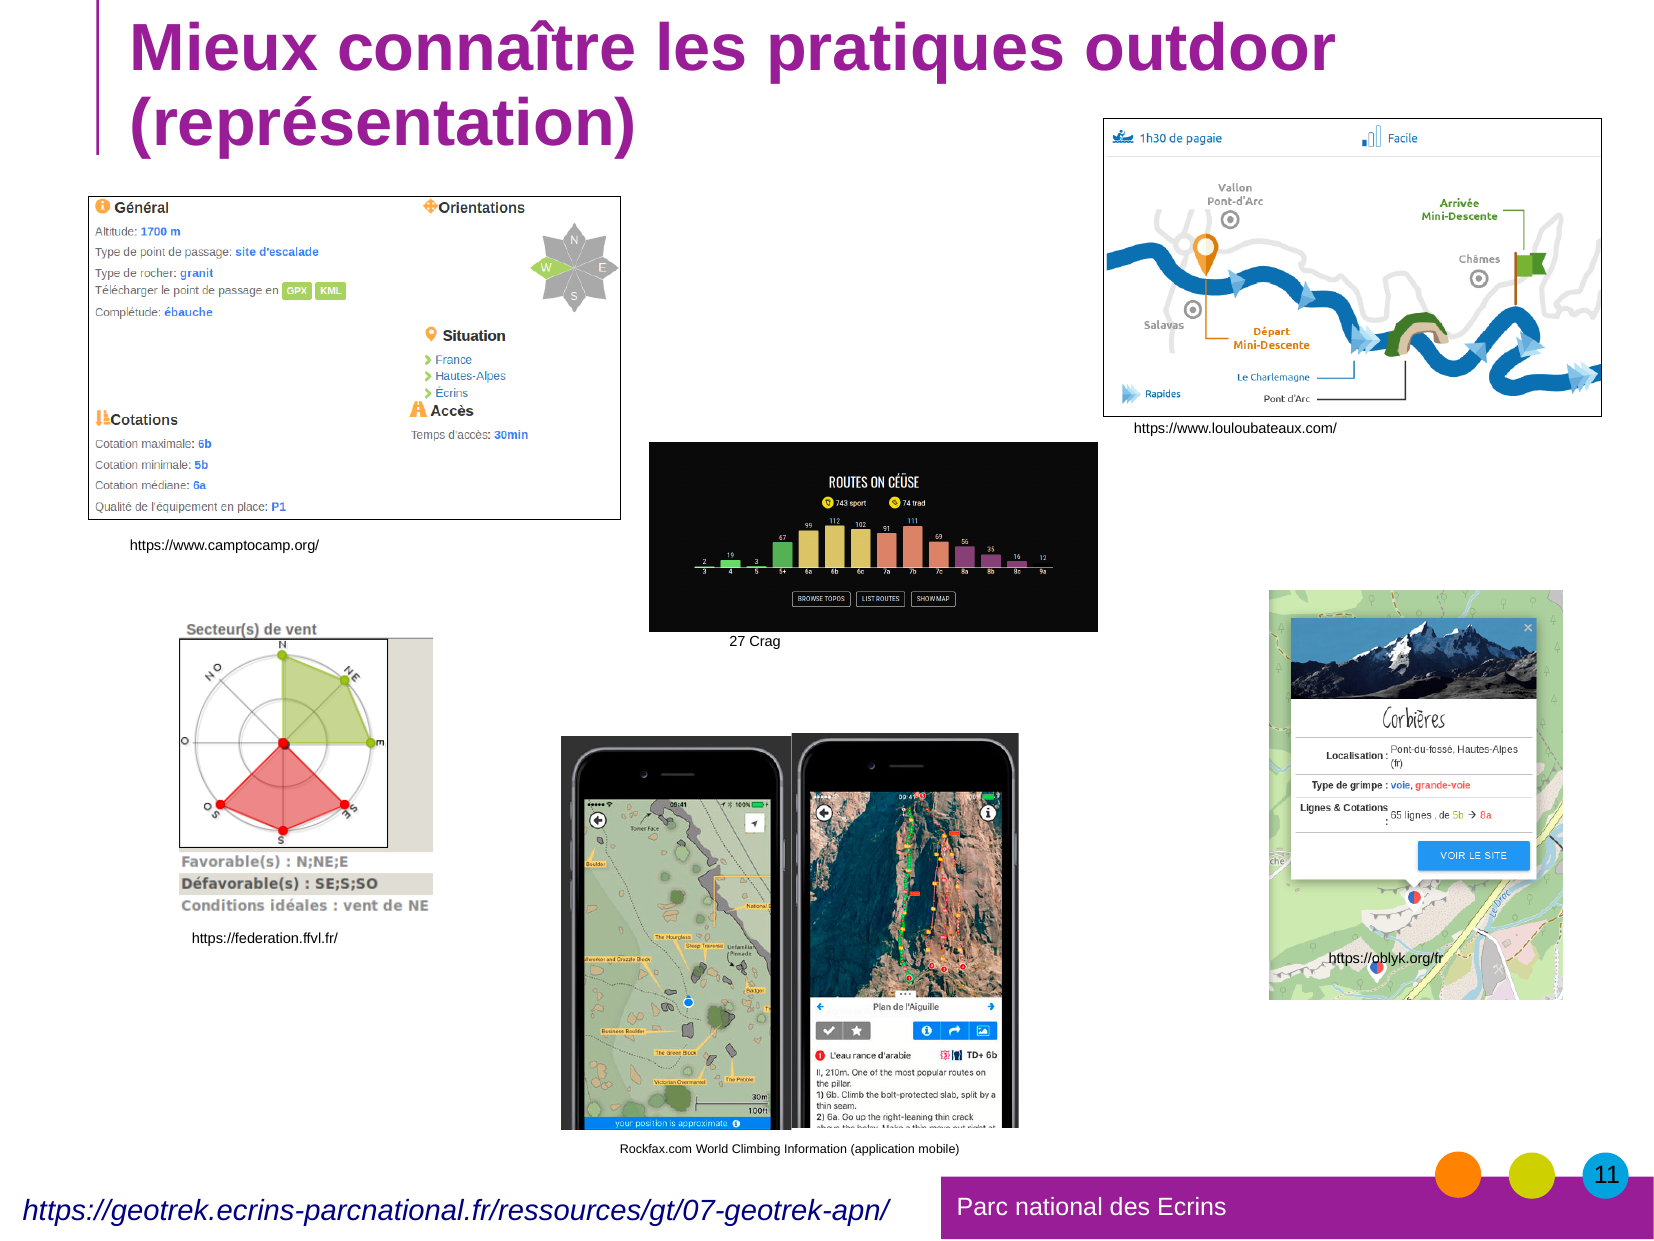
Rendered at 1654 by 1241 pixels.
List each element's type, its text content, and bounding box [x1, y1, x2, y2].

text_box https://geotrek.ecrins-parcnational.fr/ressources/gt/07-geotrek-apn/ [7, 1186, 914, 1234]
text_box https://www.camptocamp.org/ [115, 529, 606, 561]
text_box https://oblyk.org/fr [1313, 943, 1565, 975]
text_box Rockfax.com World Climbing Information (application mobile) [605, 1134, 975, 1164]
title Mieux connaître les pratiques outdoor (représentation) [129, 9, 1619, 160]
picture [649, 442, 1098, 632]
picture [1103, 118, 1602, 417]
picture [88, 196, 621, 520]
text_box 27 Crag [714, 625, 1040, 658]
text_box https://federation.ffvl.fr/ [177, 922, 429, 954]
text_box [63, 186, 1062, 666]
text_box https://www.louloubateaux.com/ [1119, 413, 1654, 445]
picture [1269, 590, 1563, 1000]
picture [177, 620, 433, 916]
picture [561, 733, 1019, 1131]
